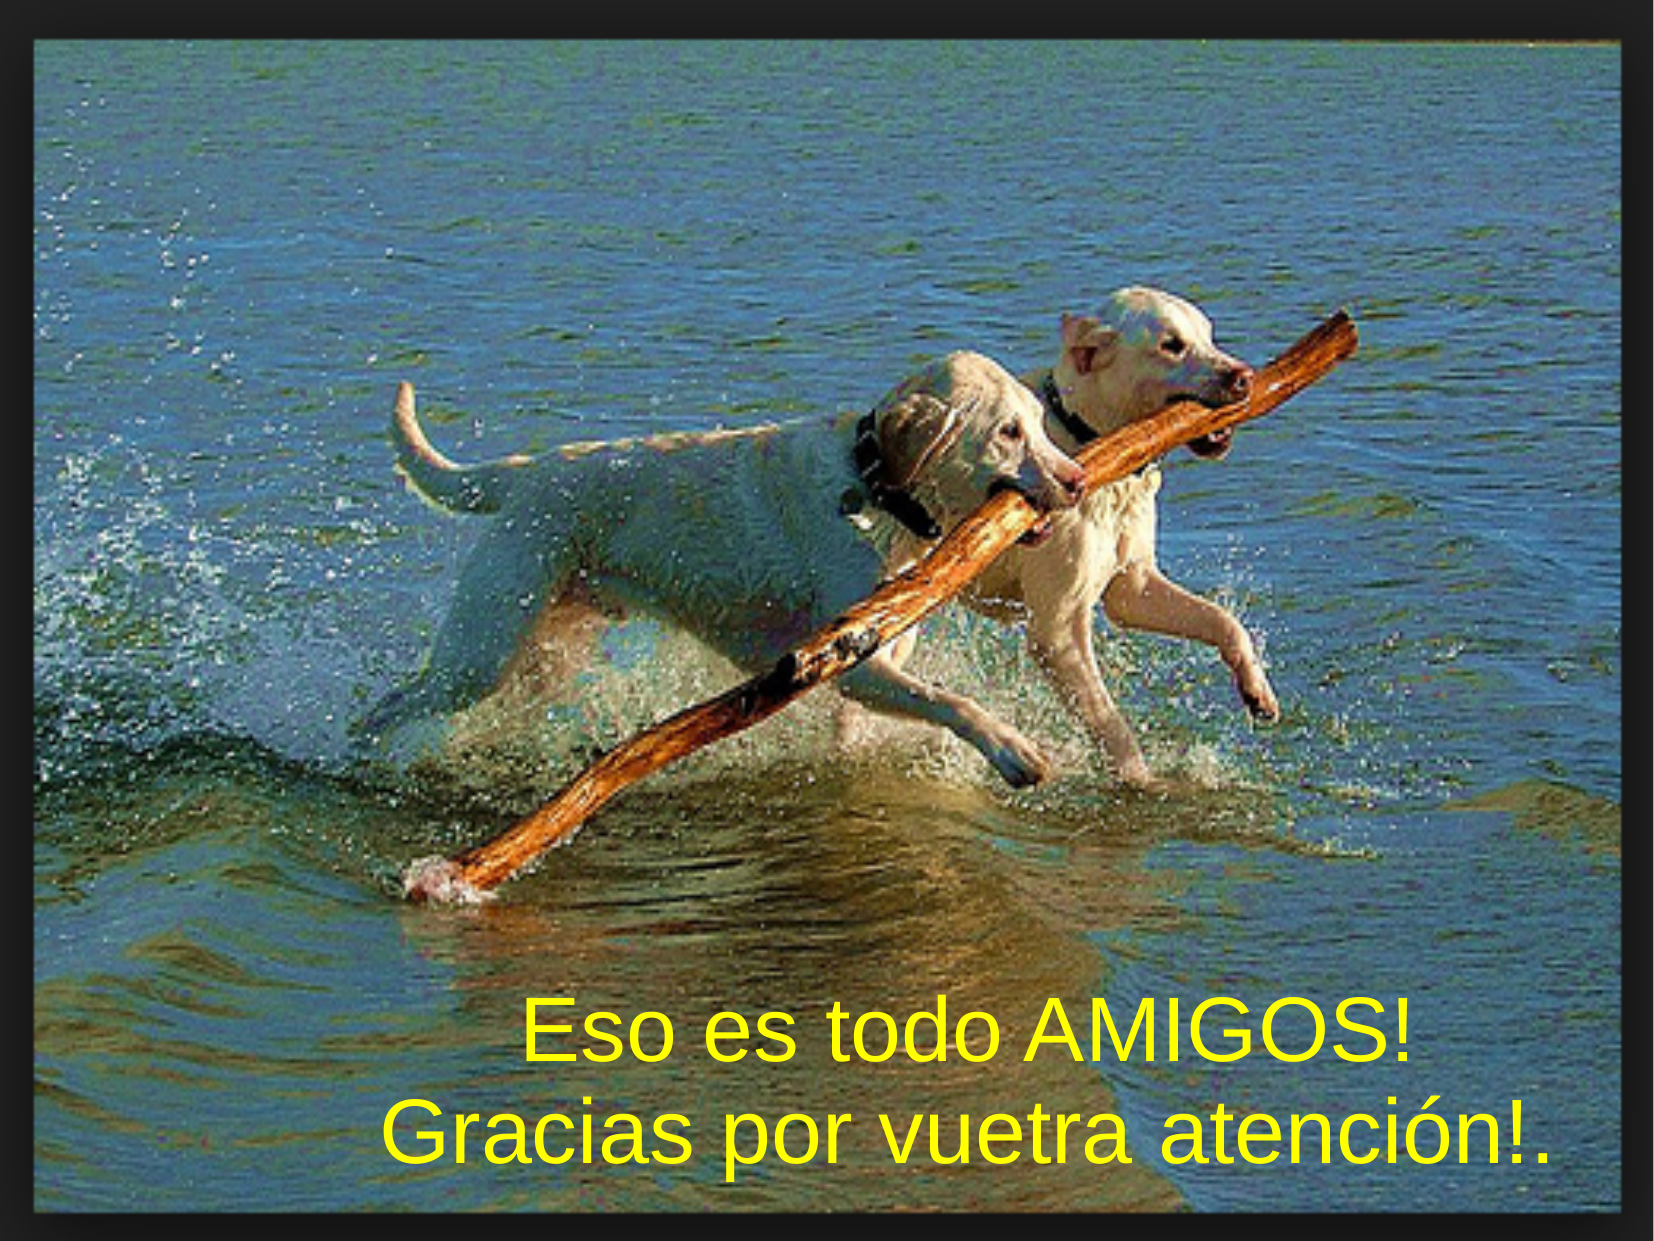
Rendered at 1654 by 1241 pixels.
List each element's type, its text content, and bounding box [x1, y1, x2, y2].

picture [0, 0, 1654, 1241]
title Eso es todo AMIGOS! Gracias por vuetra atención!. [307, 944, 1630, 1217]
